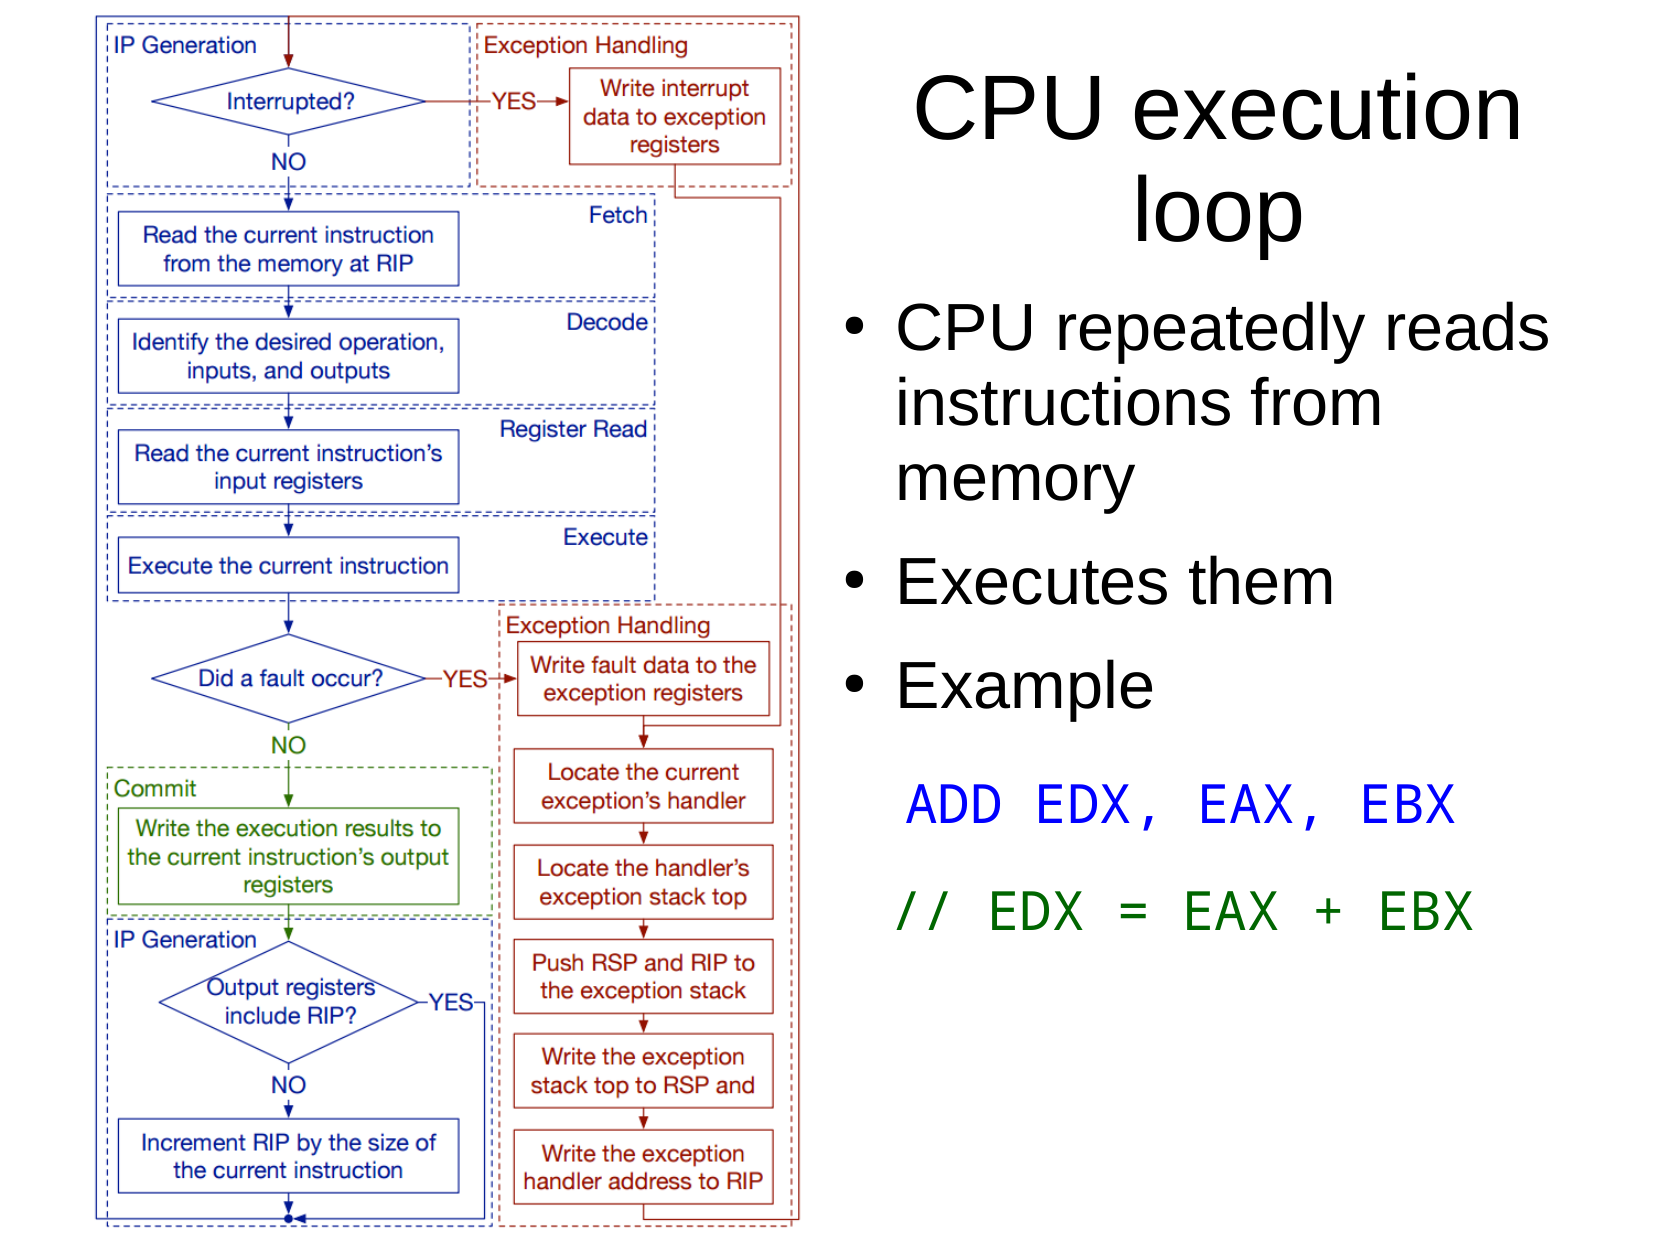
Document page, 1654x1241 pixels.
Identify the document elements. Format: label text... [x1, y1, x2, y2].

list CPU repeatedly reads instructions from memory Executes them Example ADD EDX, EAX, EBX // EDX = EAX + EBX [825, 290, 1571, 1010]
title CPU execution loop [862, 55, 1576, 263]
picture [75, 0, 817, 1241]
